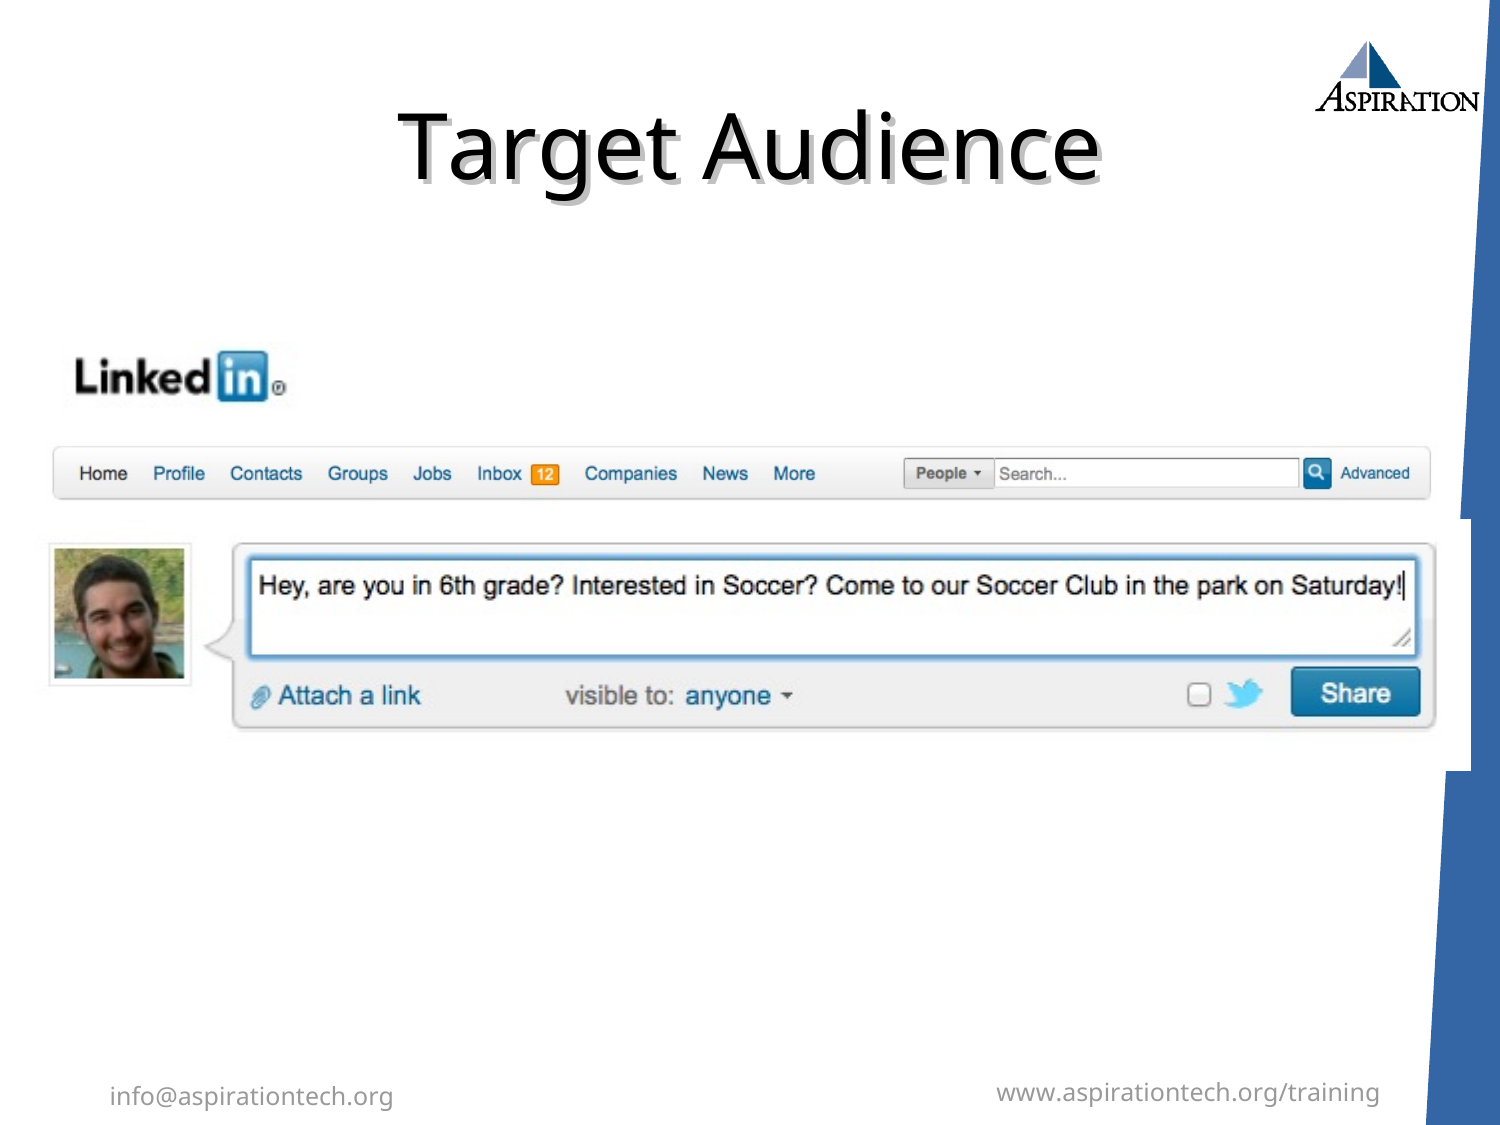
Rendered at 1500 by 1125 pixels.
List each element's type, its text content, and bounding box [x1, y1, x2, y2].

title Target Audience [75, 44, 1425, 233]
picture [1315, 41, 1480, 120]
picture [45, 441, 1444, 514]
picture [21, 519, 1471, 771]
picture [62, 341, 302, 417]
